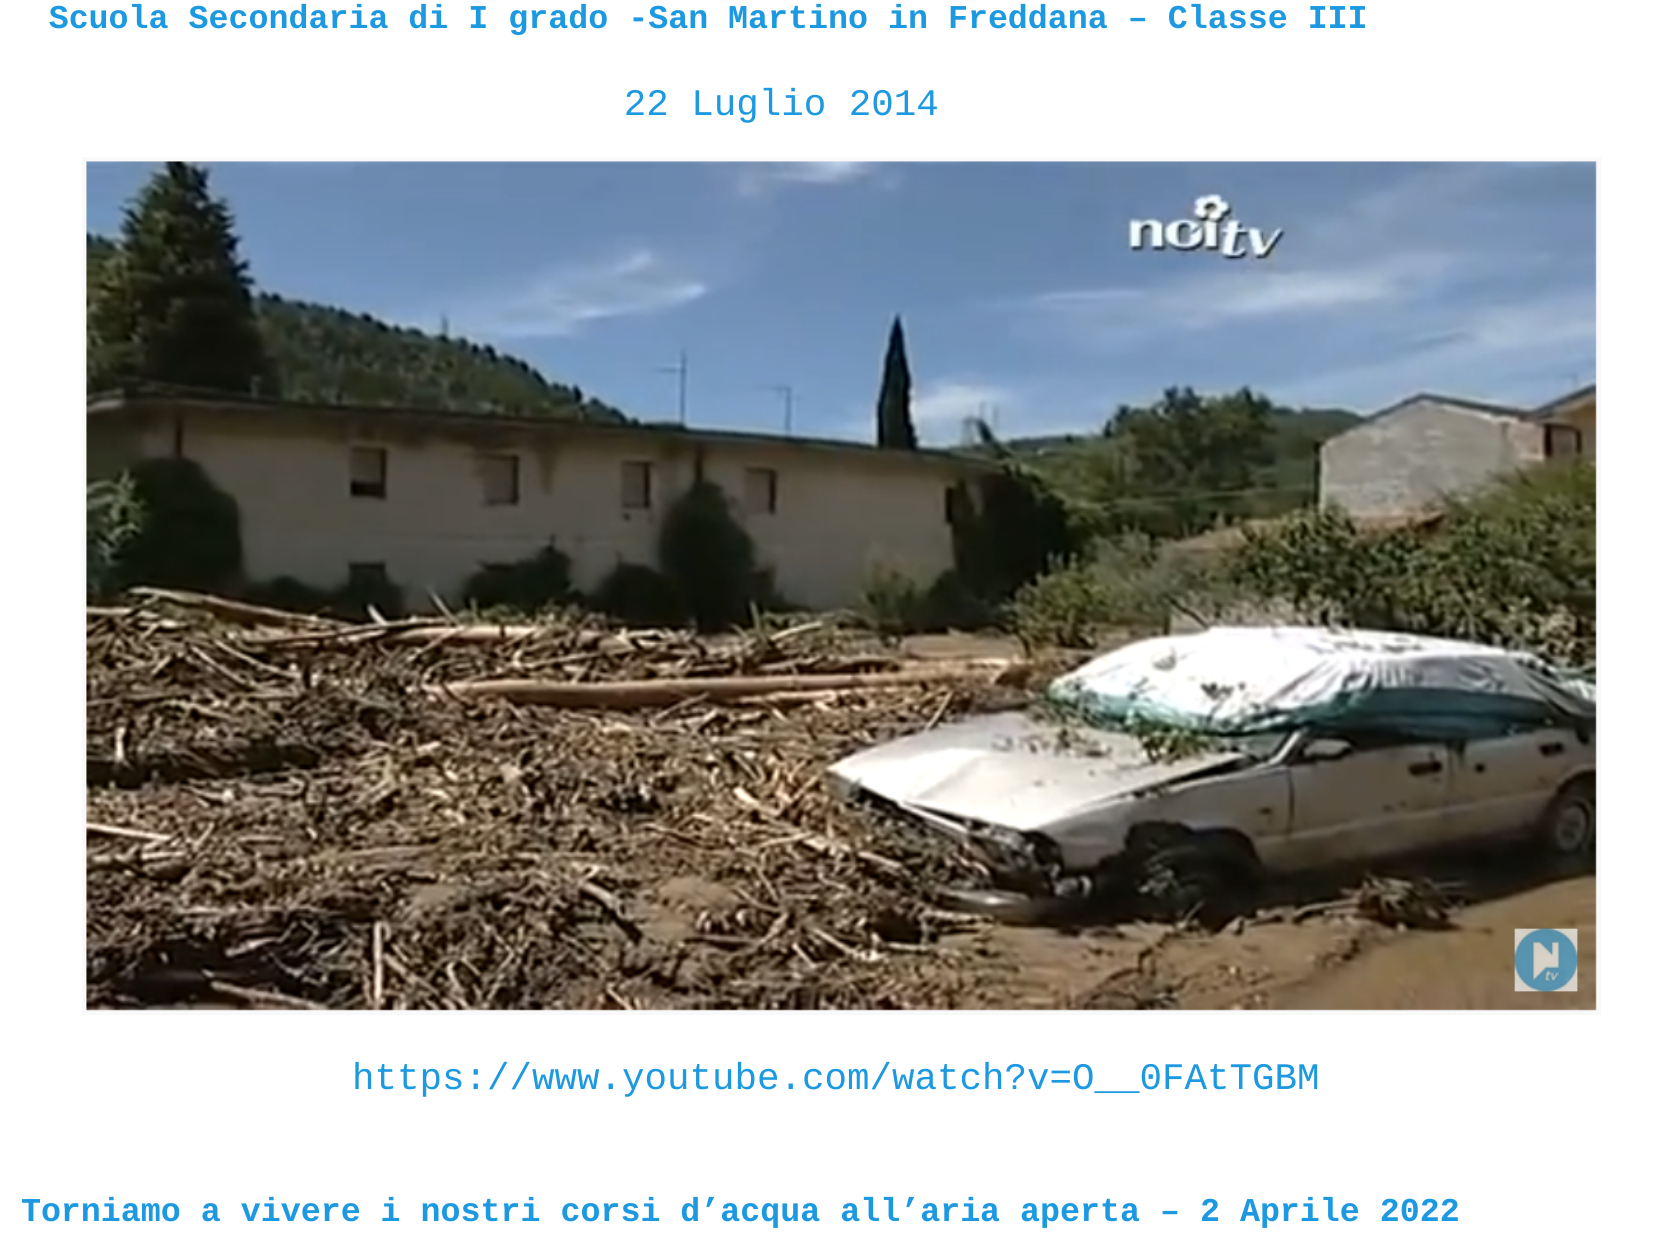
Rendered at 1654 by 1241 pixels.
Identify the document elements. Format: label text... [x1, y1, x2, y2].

text_box 22 Luglio 2014 [603, 70, 981, 173]
text_box Scuola Secondaria di I grado -San Martino in Freddana – Classe III [5, 3, 1412, 37]
text_box Torniamo a vivere i nostri corsi d’acqua all’aria aperta – 2 Aprile 2022 [5, 1179, 1477, 1241]
text_box https://www.youtube.com/watch?v=O__0FAtTGBM [331, 1045, 1371, 1147]
picture [82, 157, 1601, 1015]
